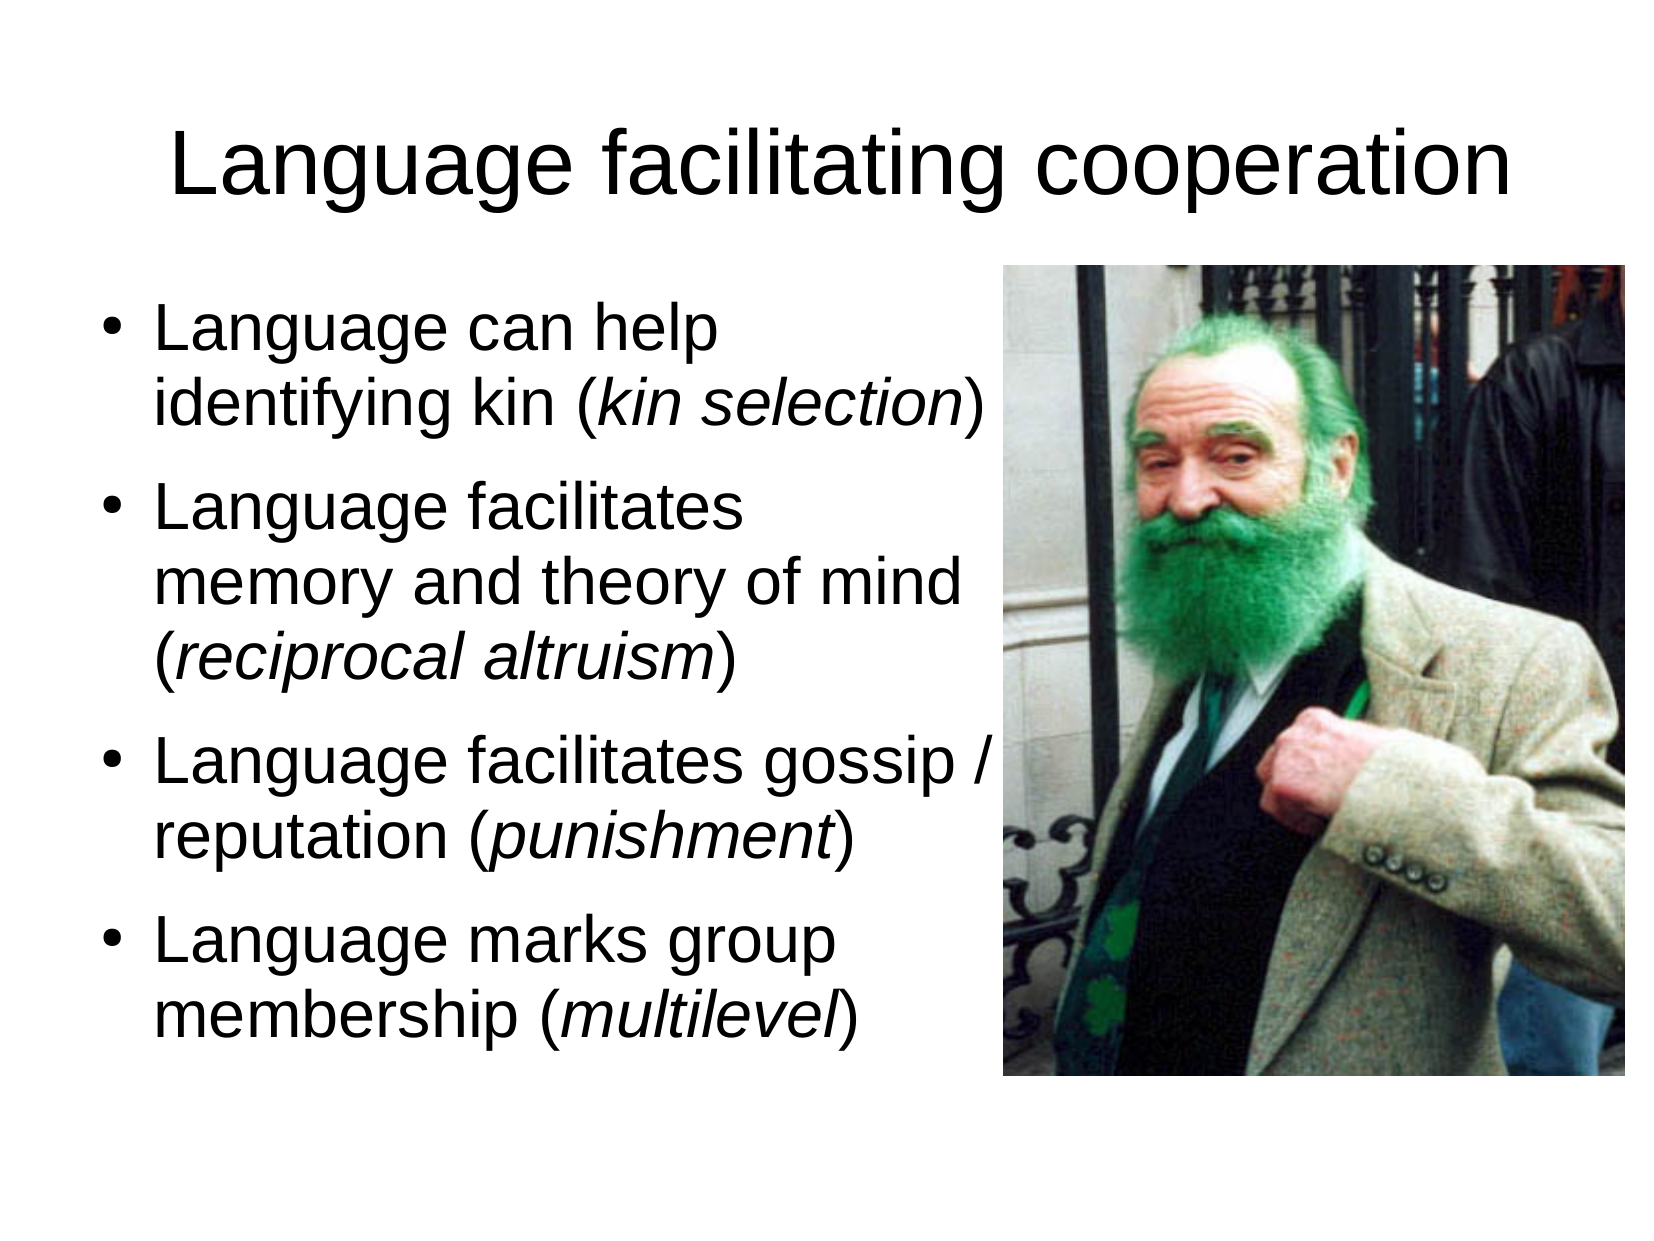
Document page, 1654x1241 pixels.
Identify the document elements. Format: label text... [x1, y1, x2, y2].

title Language facilitating cooperation [59, 67, 1625, 260]
list Language can help identifying kin (kin selection) Language facilitates memory and theory of mind (reciprocal altruism) Language facilitates gossip / reputation (punishment) Language marks group membership (multilevel) [82, 290, 1004, 1052]
picture [1003, 265, 1625, 1077]
